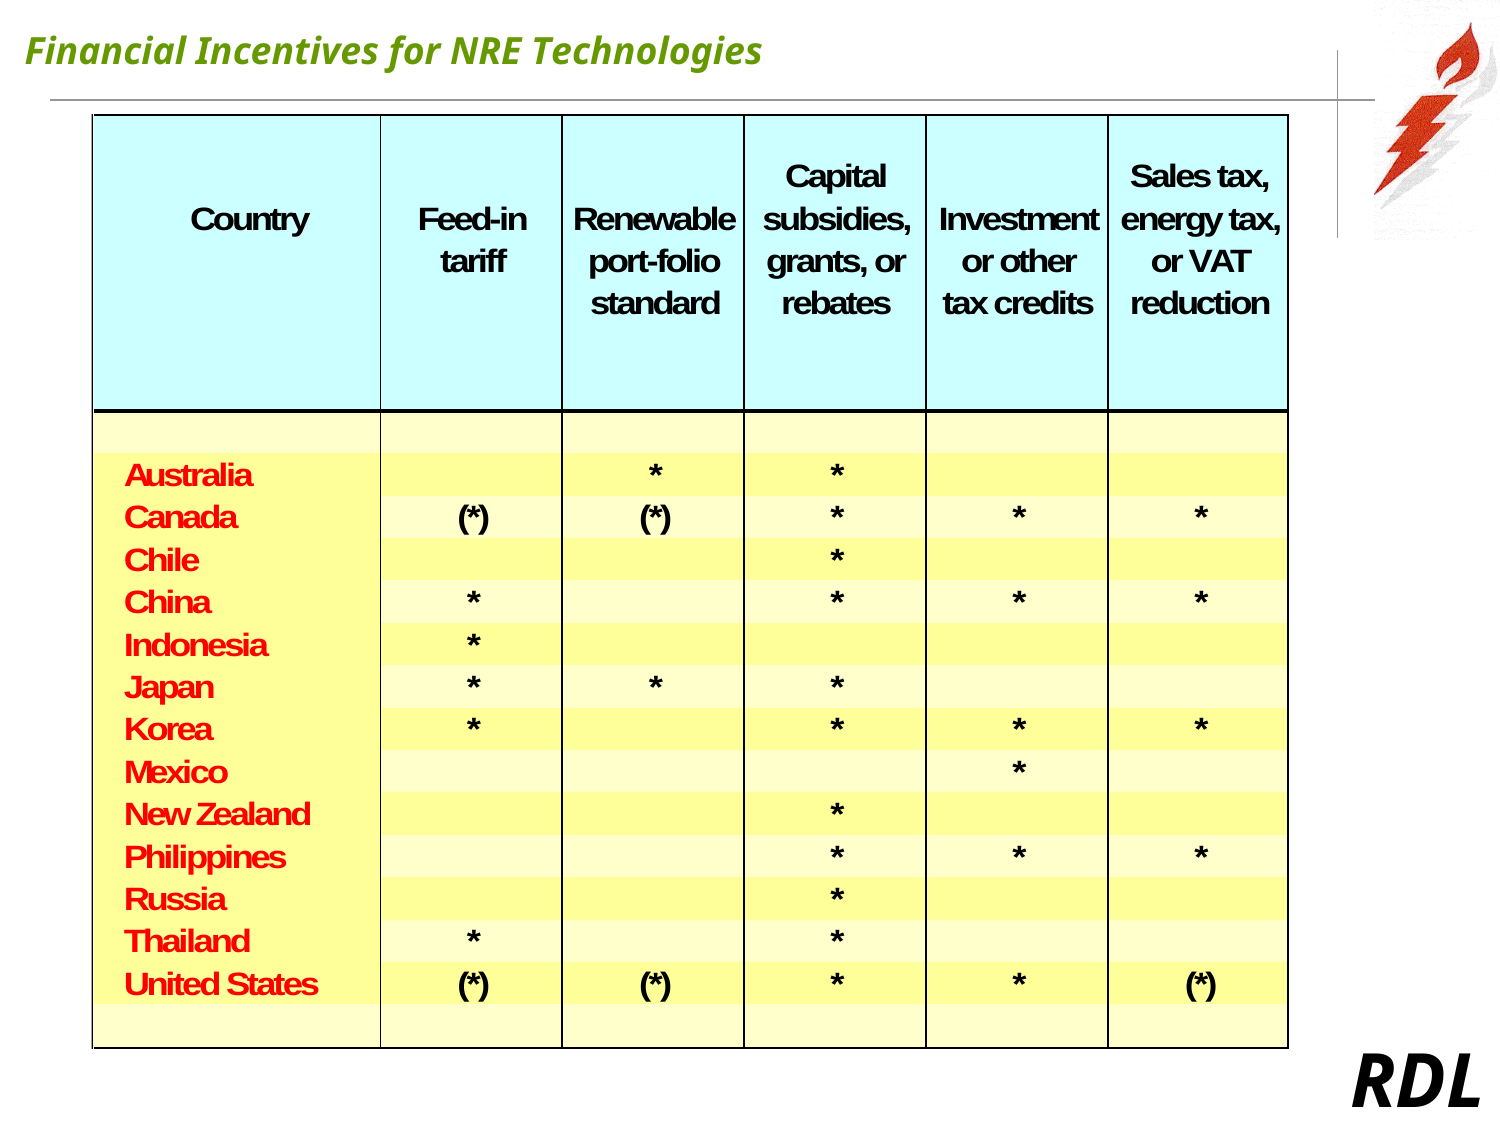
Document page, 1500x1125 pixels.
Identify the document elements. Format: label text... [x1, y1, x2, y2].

picture [91, 114, 1291, 1051]
title Financial Incentives for NRE Technologies [0, 0, 1223, 114]
text_box RDL [1187, 1024, 1500, 1125]
picture [1374, 0, 1500, 240]
